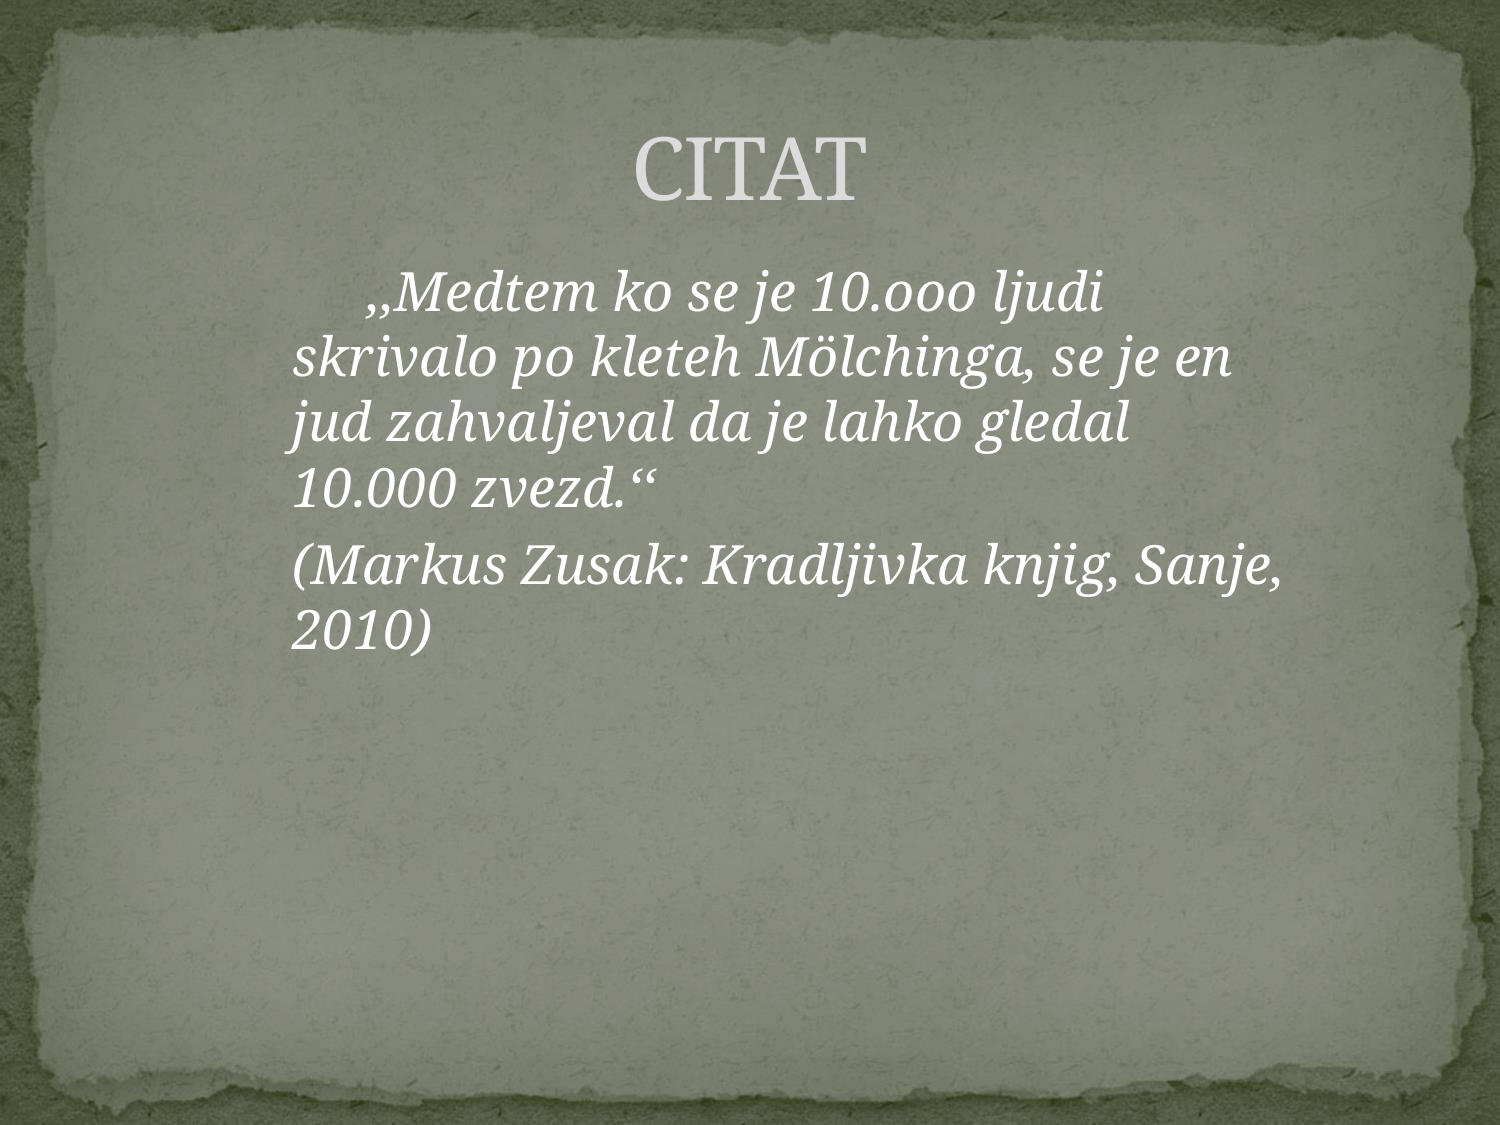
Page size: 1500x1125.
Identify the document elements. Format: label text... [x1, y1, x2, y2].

picture [0, 0, 1500, 1125]
title CITAT [75, 24, 1425, 225]
list ‚‚Medtem ko se je 10.ooo ljudi skrivalo po kleteh Mölchinga, se je en jud zahvaljeval da je lahko gledal 10.000 zvezd.‘‘ (Markus Zusak: Kradljivka knjig, Sanje, 2010) [277, 249, 1329, 1000]
